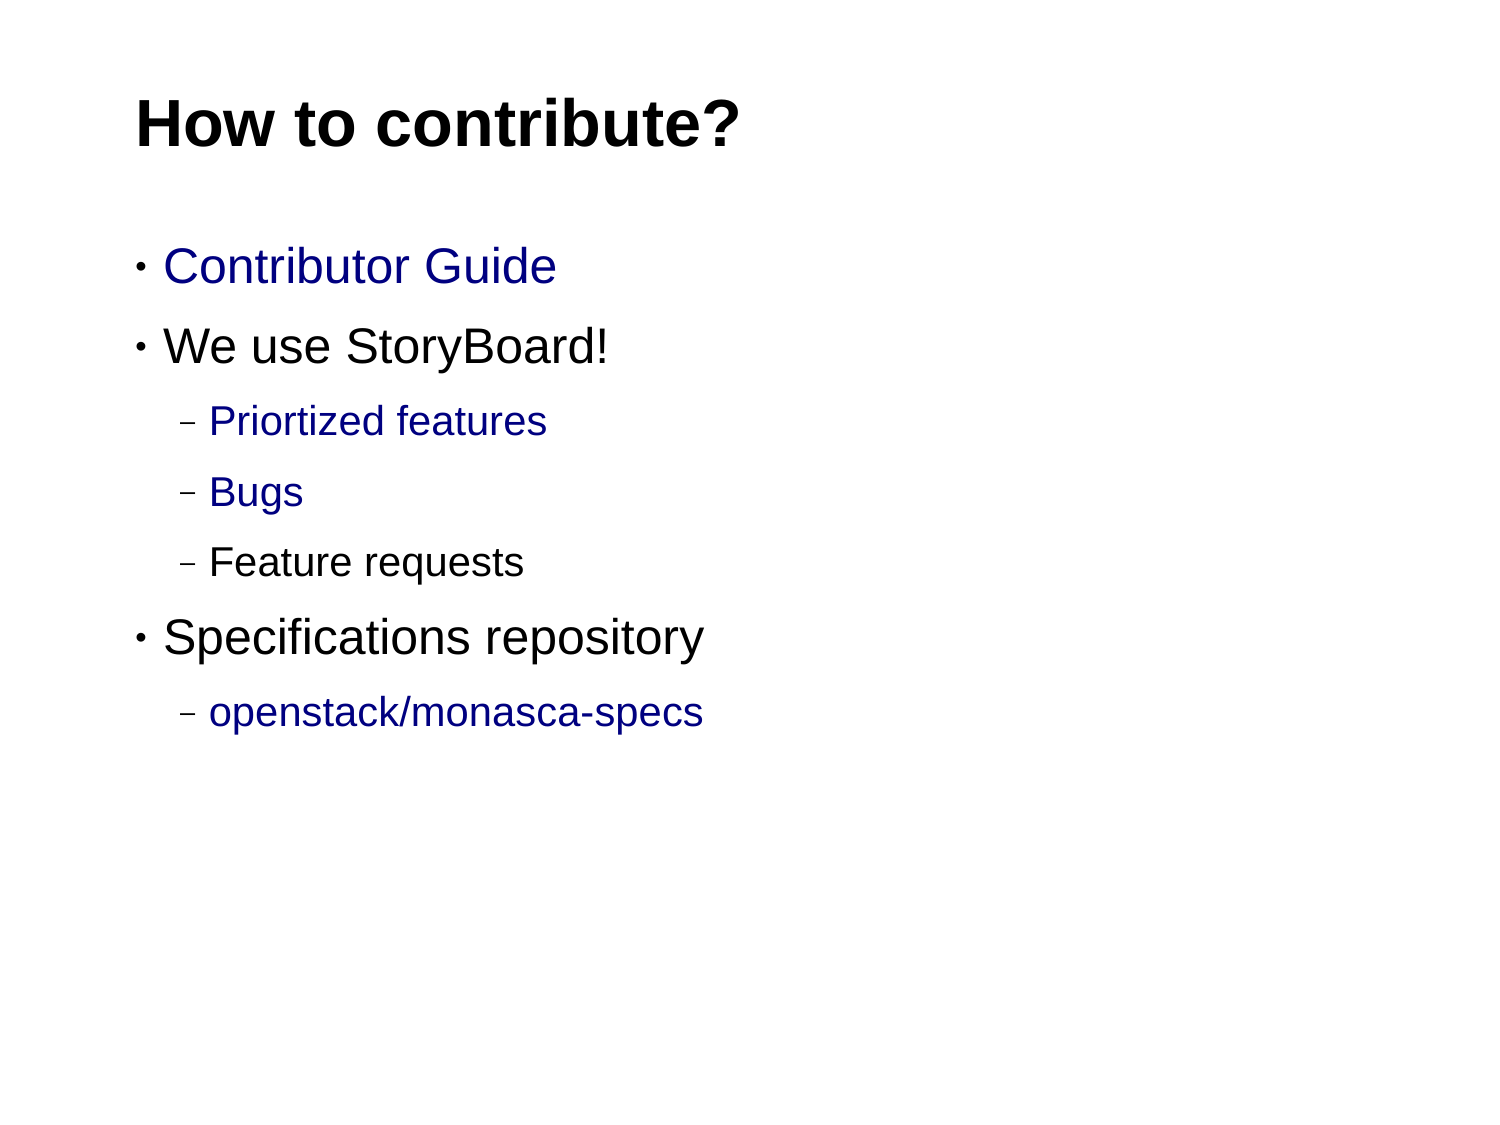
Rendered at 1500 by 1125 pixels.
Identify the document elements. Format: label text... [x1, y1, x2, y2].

title How to contribute? [135, 41, 1372, 204]
list Contributor Guide We use StoryBoard! Priortized features Bugs Feature requests Specifications repository openstack/monasca-specs [135, 238, 1372, 892]
